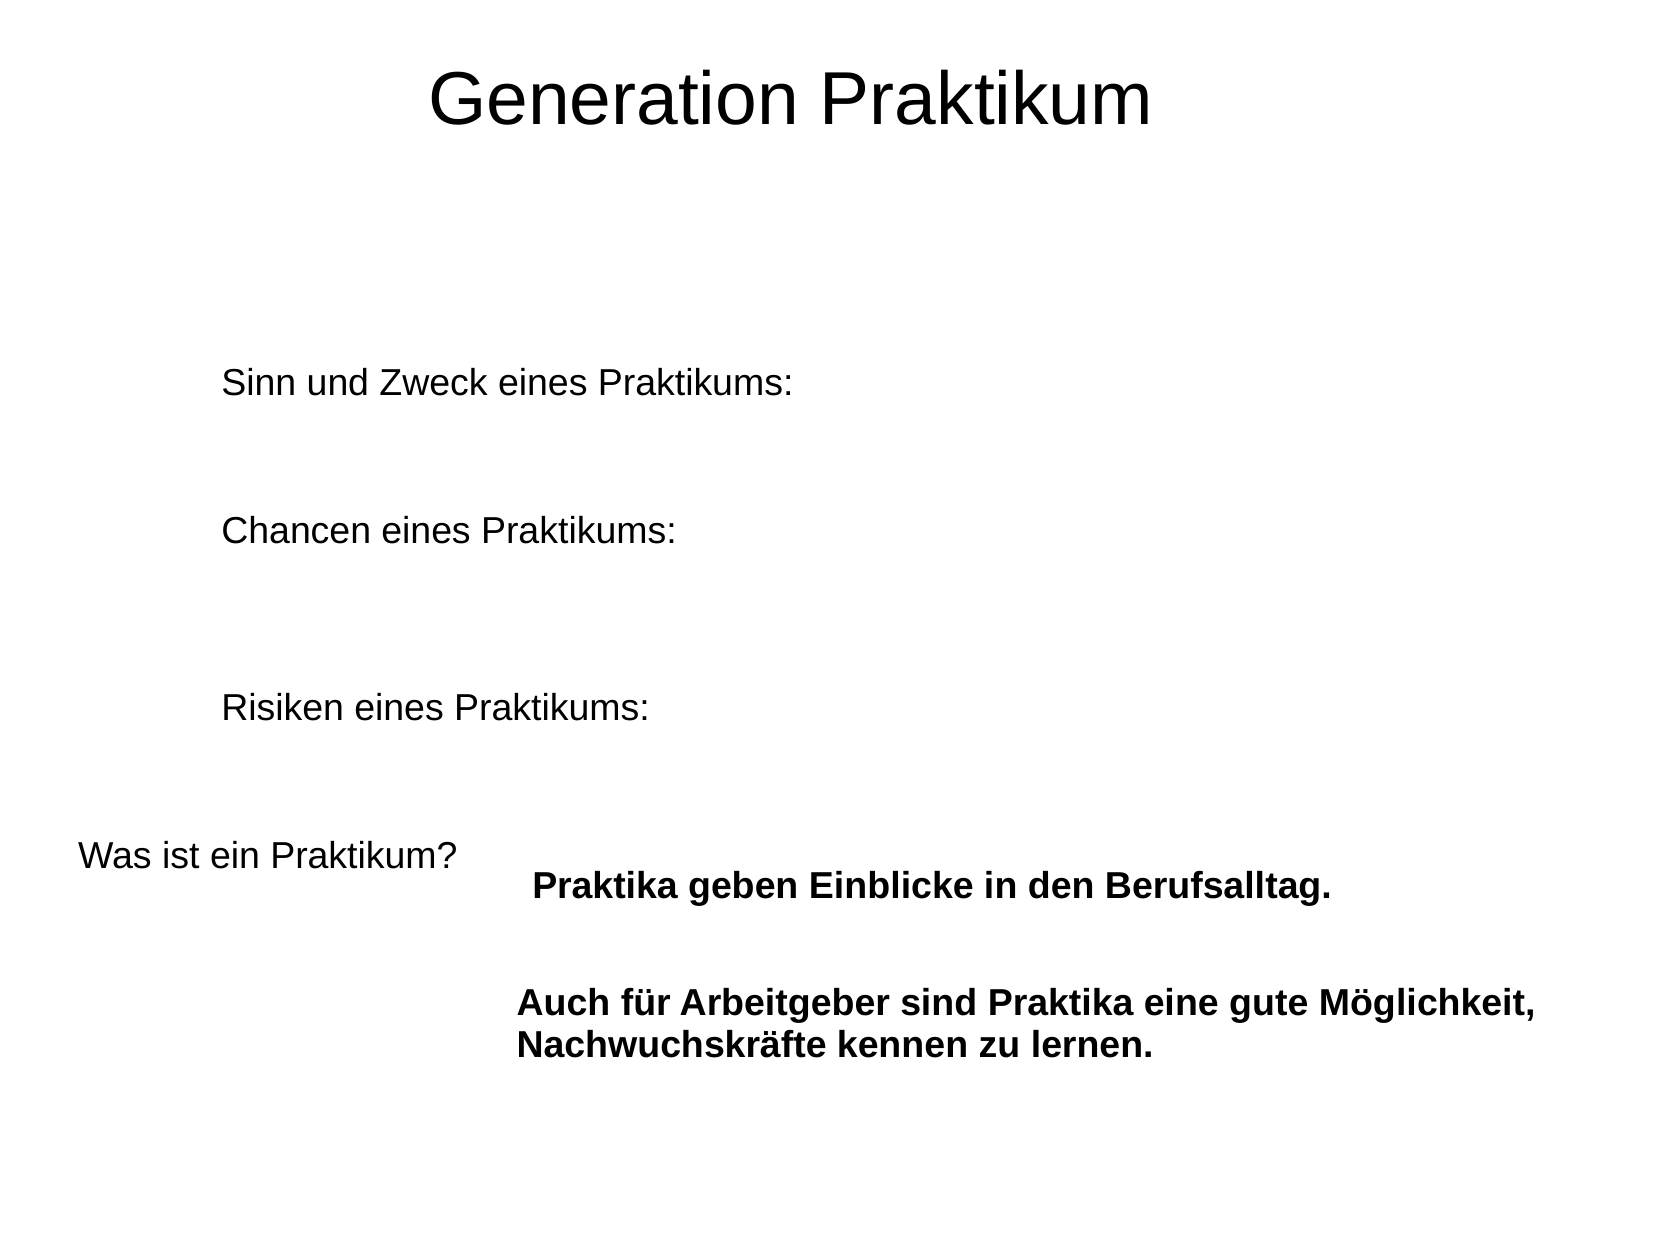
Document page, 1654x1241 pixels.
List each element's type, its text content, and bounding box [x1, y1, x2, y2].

text_box Was ist ein Praktikum? [63, 826, 473, 884]
text_box Auch für Arbeitgeber sind Praktika eine gute Möglichkeit, Nachwuchskräfte kennen zu lernen. [501, 974, 1561, 1076]
text_box Praktika geben Einblicke in den Berufsalltag. [517, 857, 1359, 916]
text_box Chancen eines Praktikums: [206, 501, 692, 559]
text_box Risiken eines Praktikums: [206, 679, 665, 737]
text_box Sinn und Zweck eines Praktikums: [206, 354, 808, 412]
text_box Generation Praktikum [413, 48, 1270, 148]
